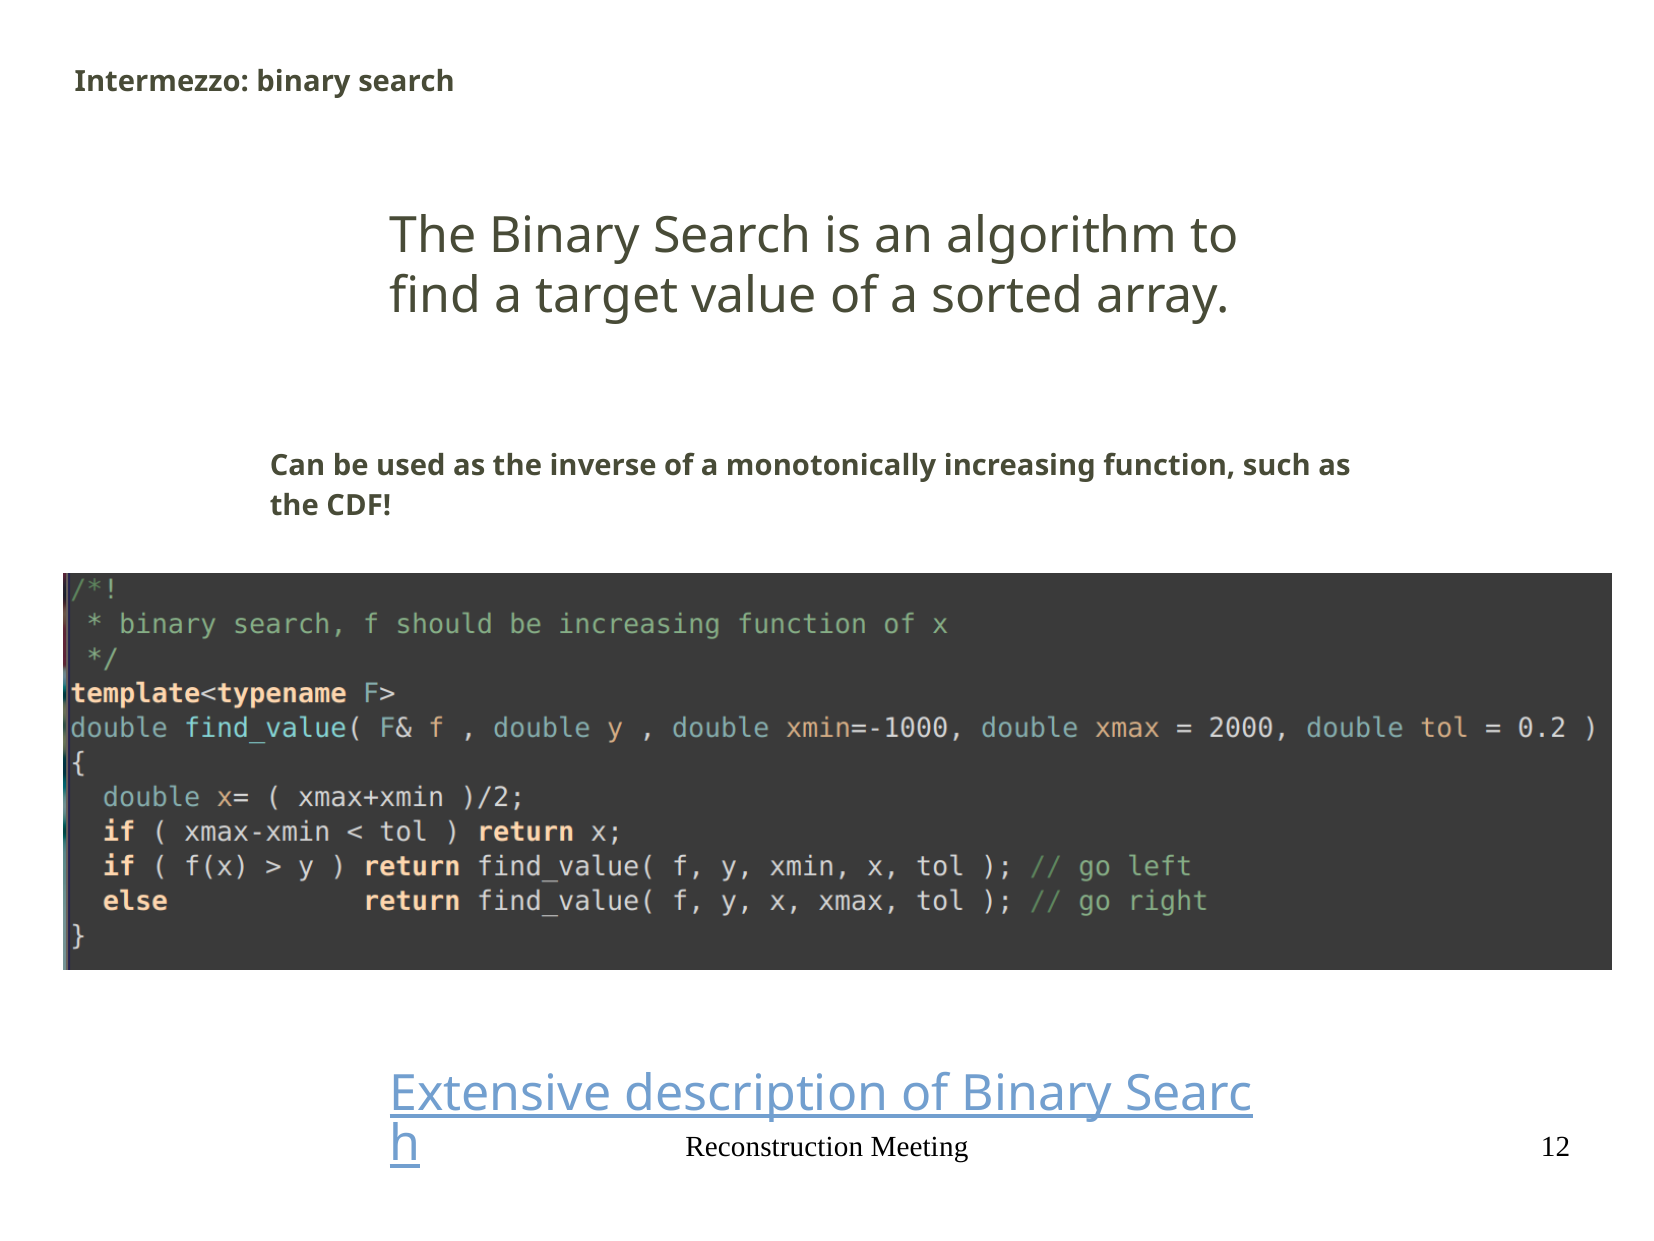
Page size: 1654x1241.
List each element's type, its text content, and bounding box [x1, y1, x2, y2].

text_box Extensive description of Binary Search [374, 1053, 1281, 1137]
text_box Can be used as the inverse of a monotonically increasing function, such as the CDF! [254, 436, 1405, 520]
text_box Intermezzo: binary search [59, 55, 749, 105]
picture [63, 573, 1612, 970]
text_box The Binary Search is an algorithm to find a target value of a sorted array. [374, 195, 1305, 390]
